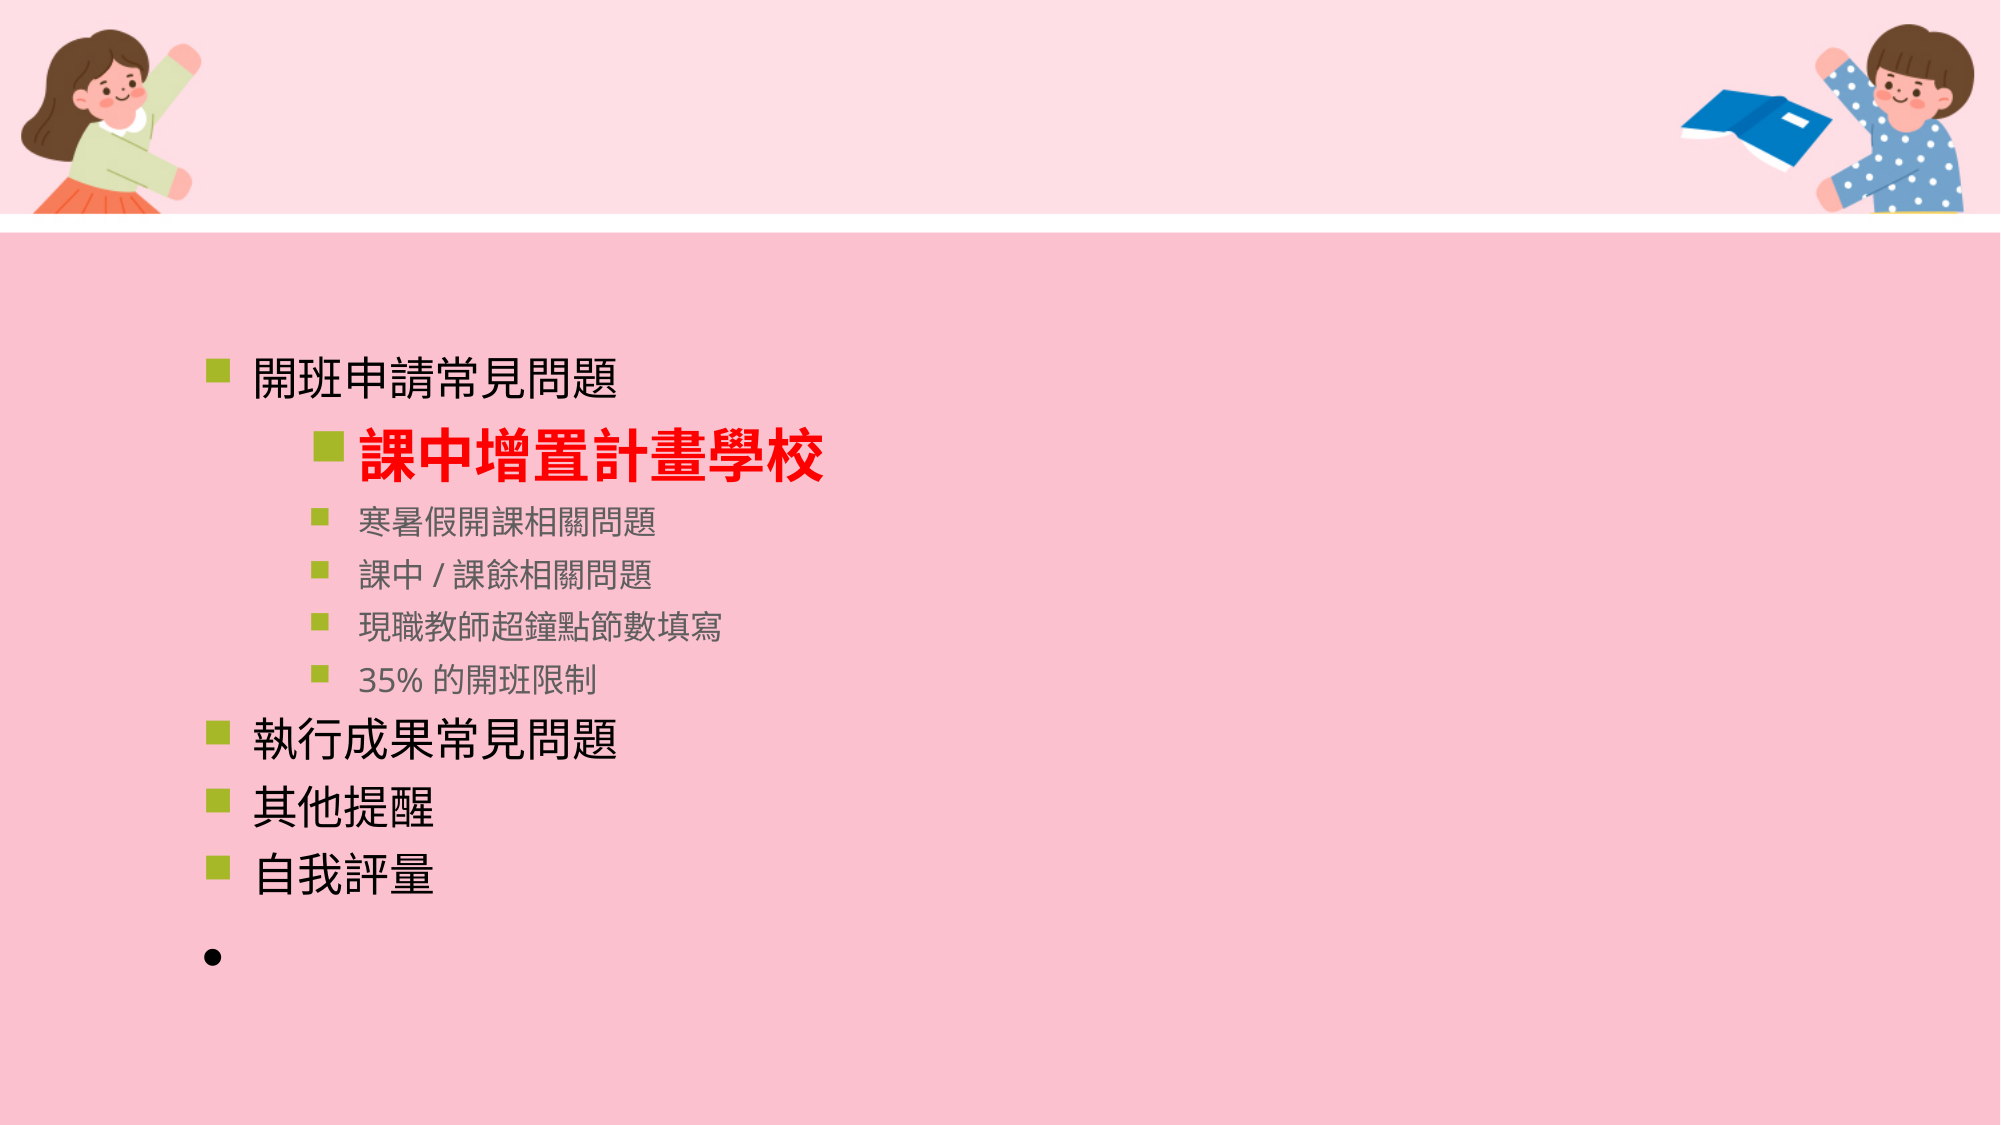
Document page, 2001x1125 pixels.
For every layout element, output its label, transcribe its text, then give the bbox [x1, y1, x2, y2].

subtitle 開班申請常見問題 課中增置計畫學校 寒暑假開課相關問題 課中/課餘相關問題 現職教師超鐘點節數填寫 35%的開班限制 執行成果常見問題 其他提醒 自我評量 [186, 341, 1968, 1031]
